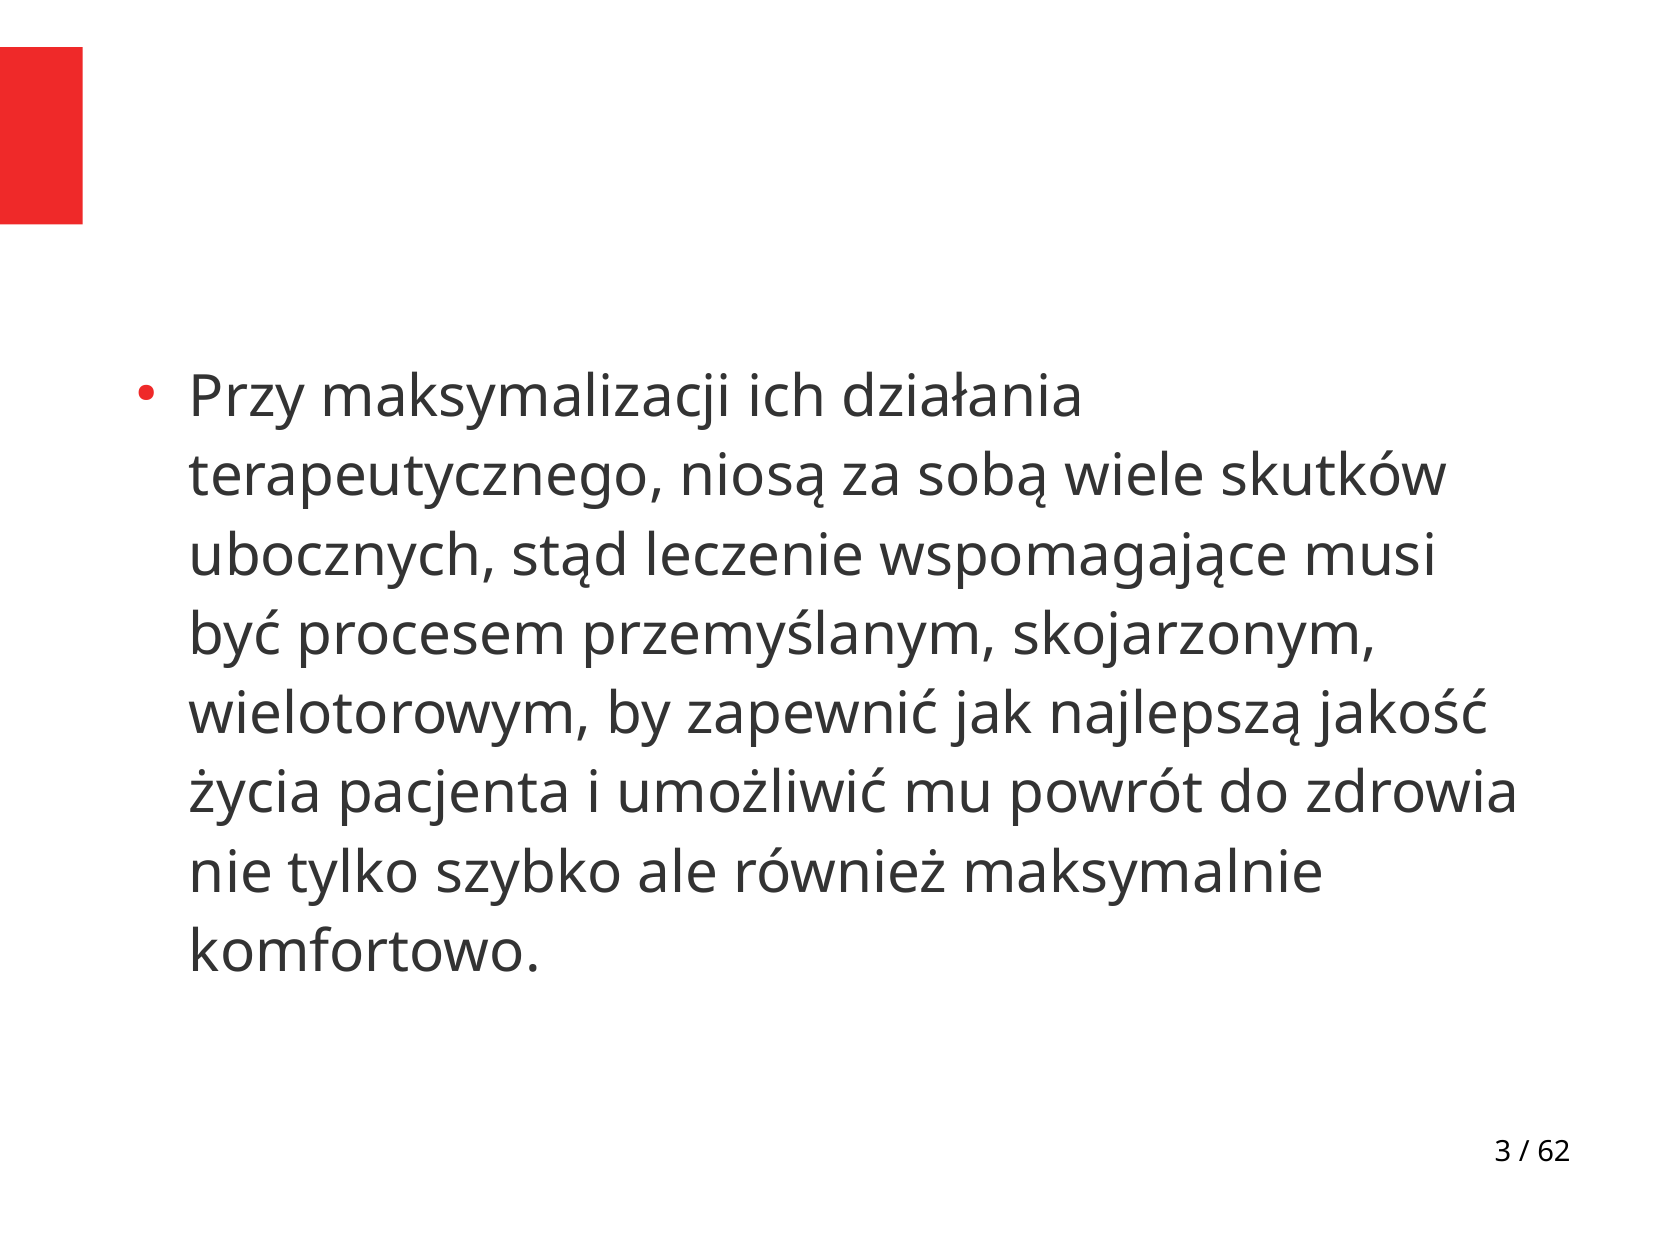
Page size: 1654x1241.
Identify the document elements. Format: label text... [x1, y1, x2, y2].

list Przy maksymalizacji ich działania terapeutycznego, niosą za sobą wiele skutków ubocznych, stąd leczenie wspomagające musi być procesem przemyślanym, skojarzonym, wielotorowym, by zapewnić jak najlepszą jakość życia pacjenta i umożliwić mu powrót do zdrowia nie tylko szybko ale również maksymalnie komfortowo. [118, 354, 1536, 1074]
